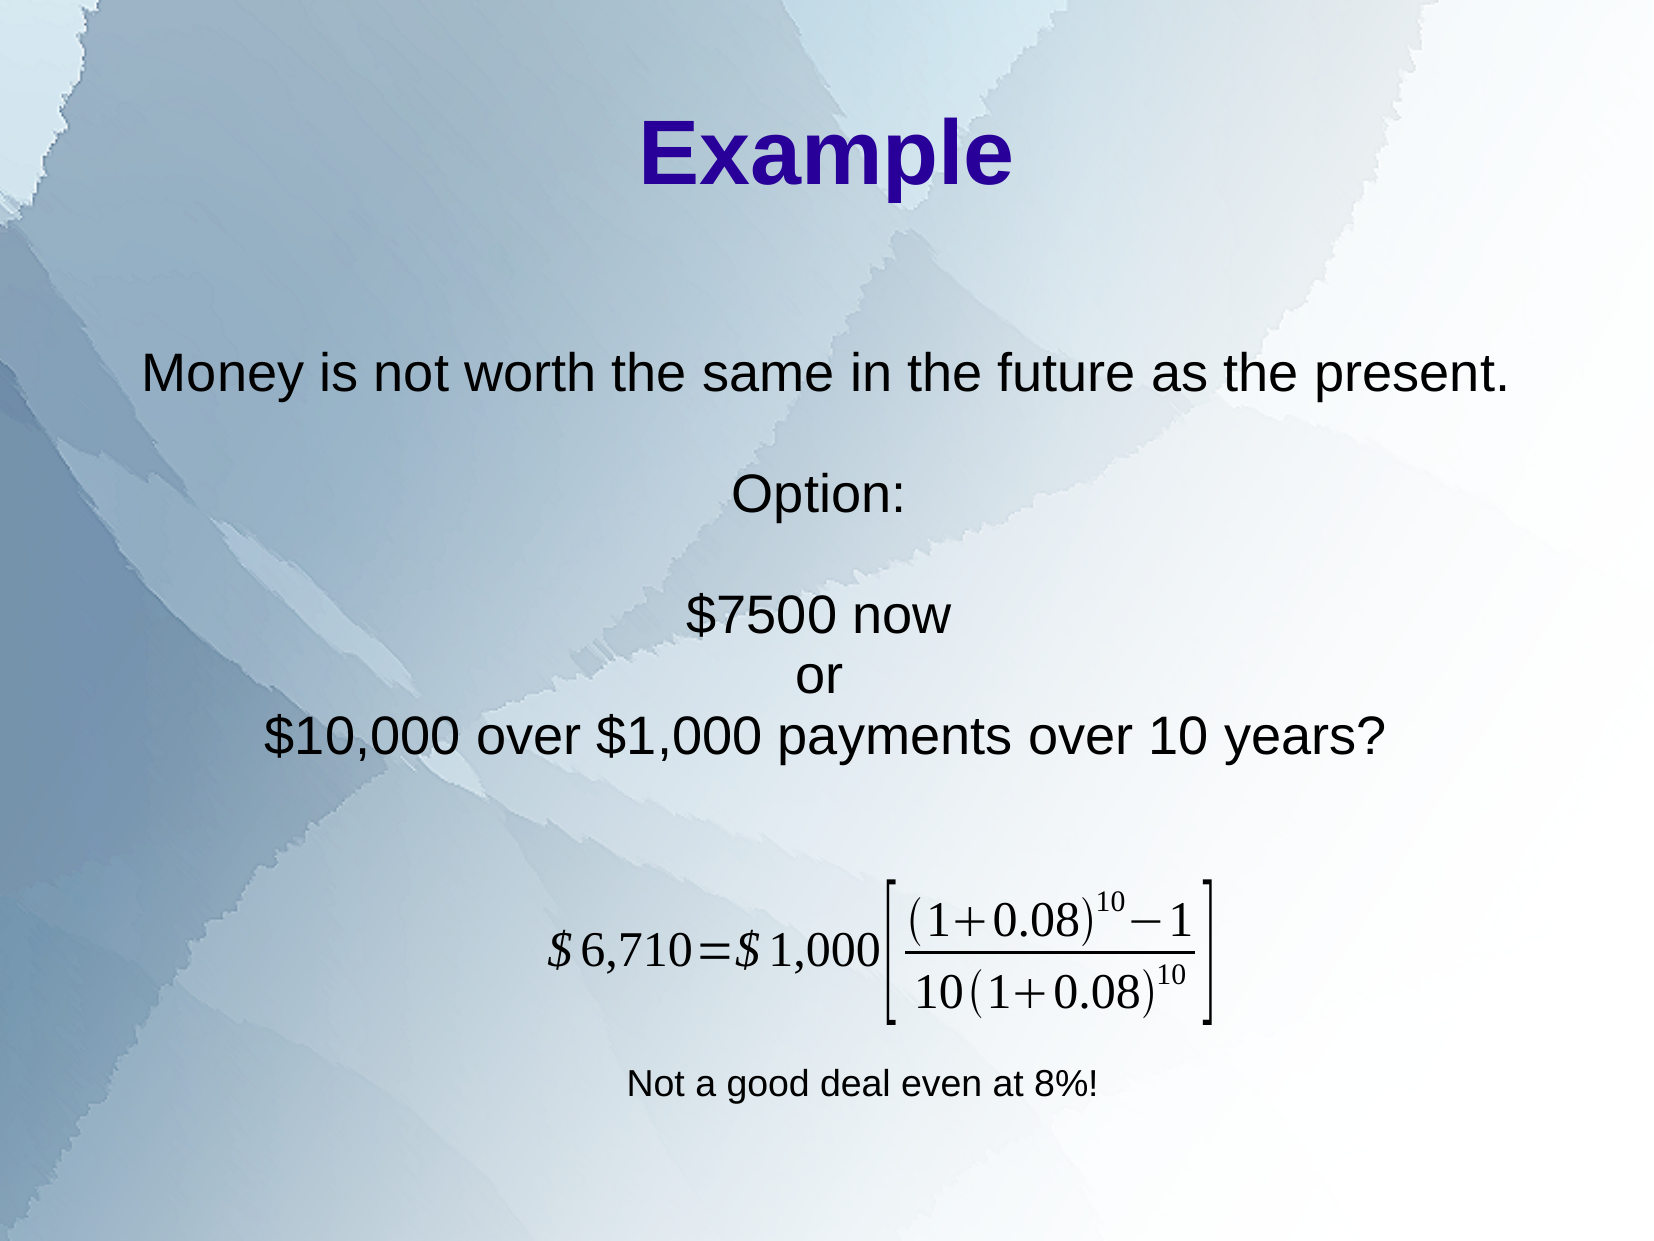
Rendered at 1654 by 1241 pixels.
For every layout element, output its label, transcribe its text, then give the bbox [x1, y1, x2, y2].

subtitle Money is not worth the same in the future as the present. Option: $7500 now or $10,000 over $1,000 payments over 10 years? [82, 226, 1571, 1031]
chart [535, 878, 1228, 1029]
text_box Not a good deal even at 8%! [611, 1054, 1115, 1112]
title Example [82, 56, 1571, 226]
picture [0, 0, 1654, 1241]
